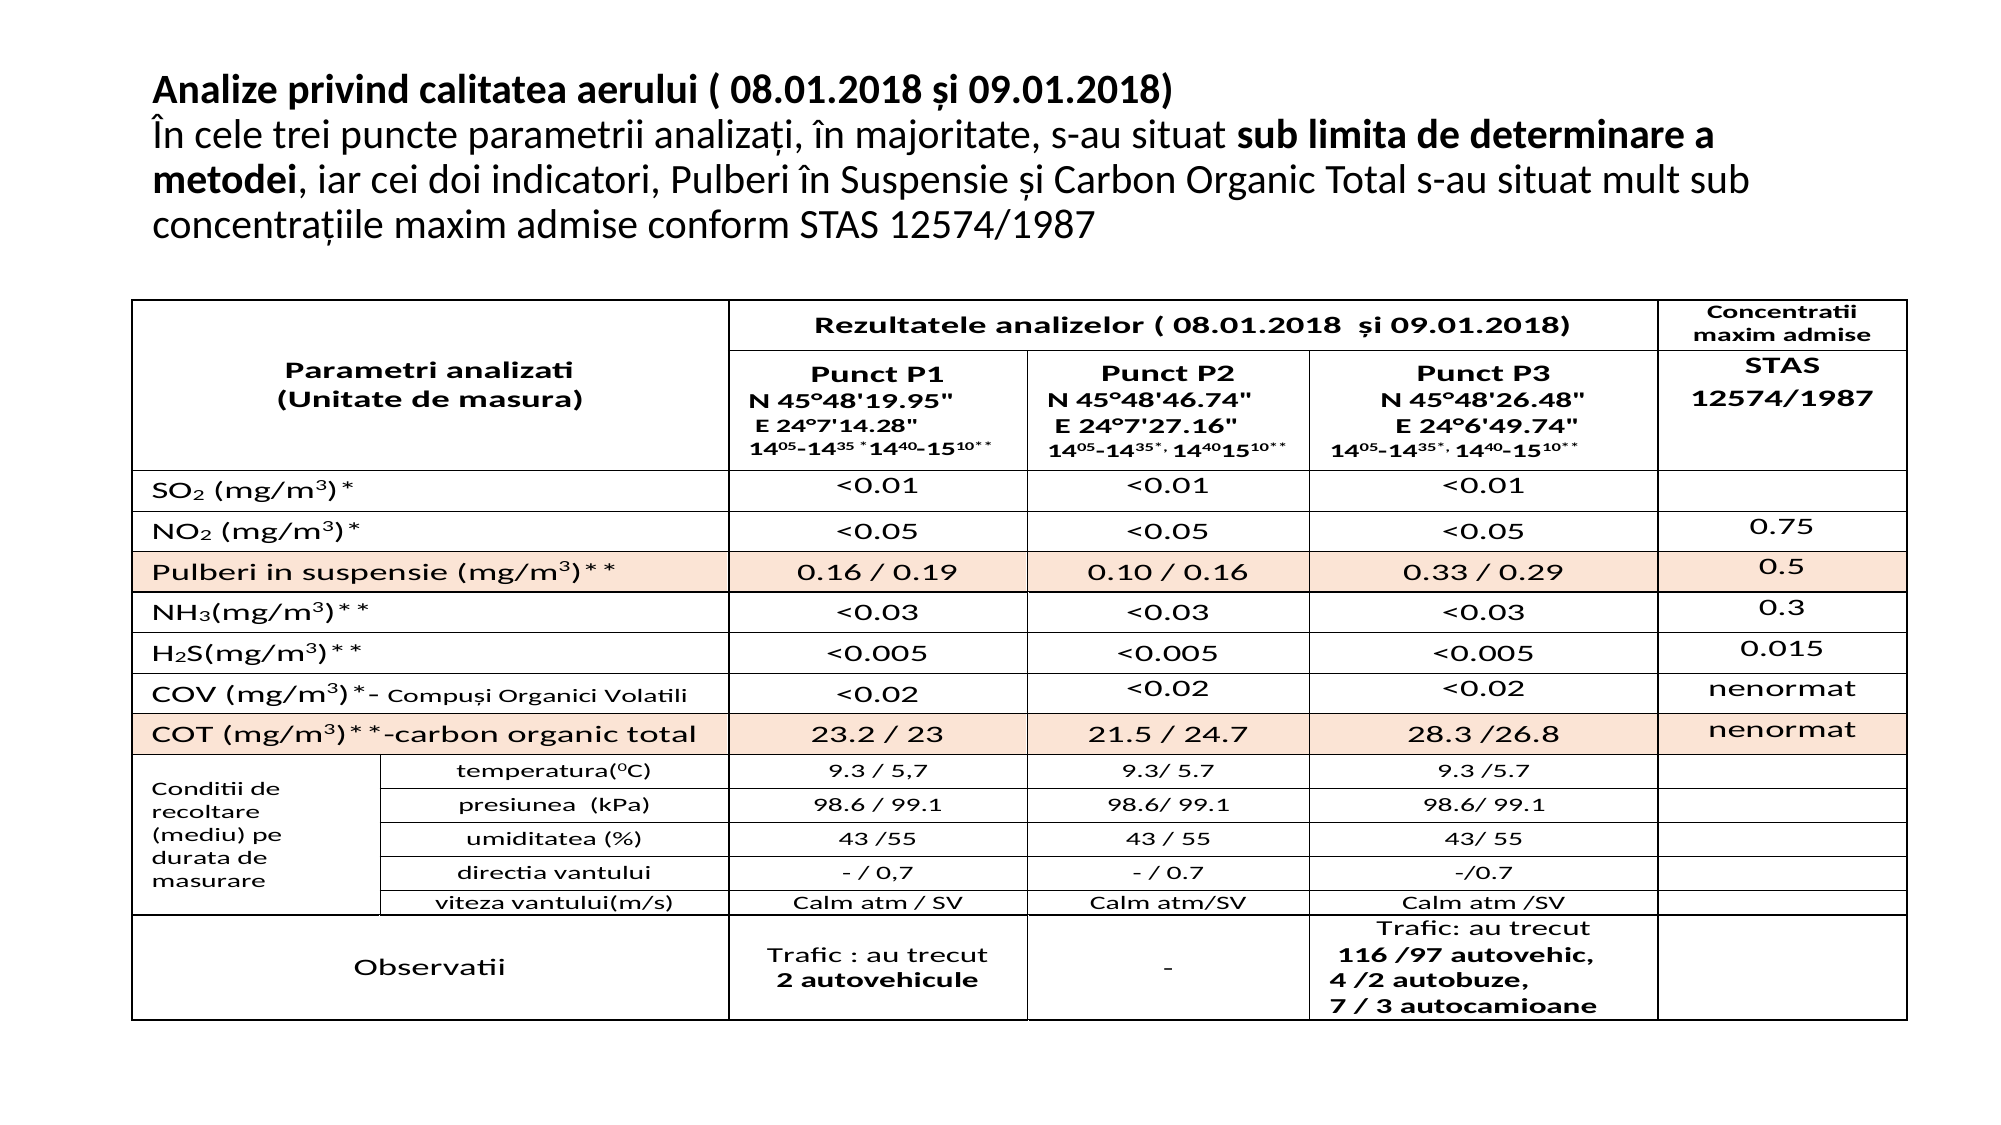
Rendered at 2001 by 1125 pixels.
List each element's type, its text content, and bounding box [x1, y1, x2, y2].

chart [123, 299, 1916, 1081]
title Analize privind calitatea aerului ( 08.01.2018 și 09.01.2018) În cele trei puncte parametrii analizați, în majoritate, s-au situat sub limita de determinare a metodei, iar cei doi indicatori, Pulberi în Suspensie și Carbon Organic Total s-au situat mult sub concentrațiile maxim admise conform STAS 12574/1987 [137, 59, 1863, 256]
